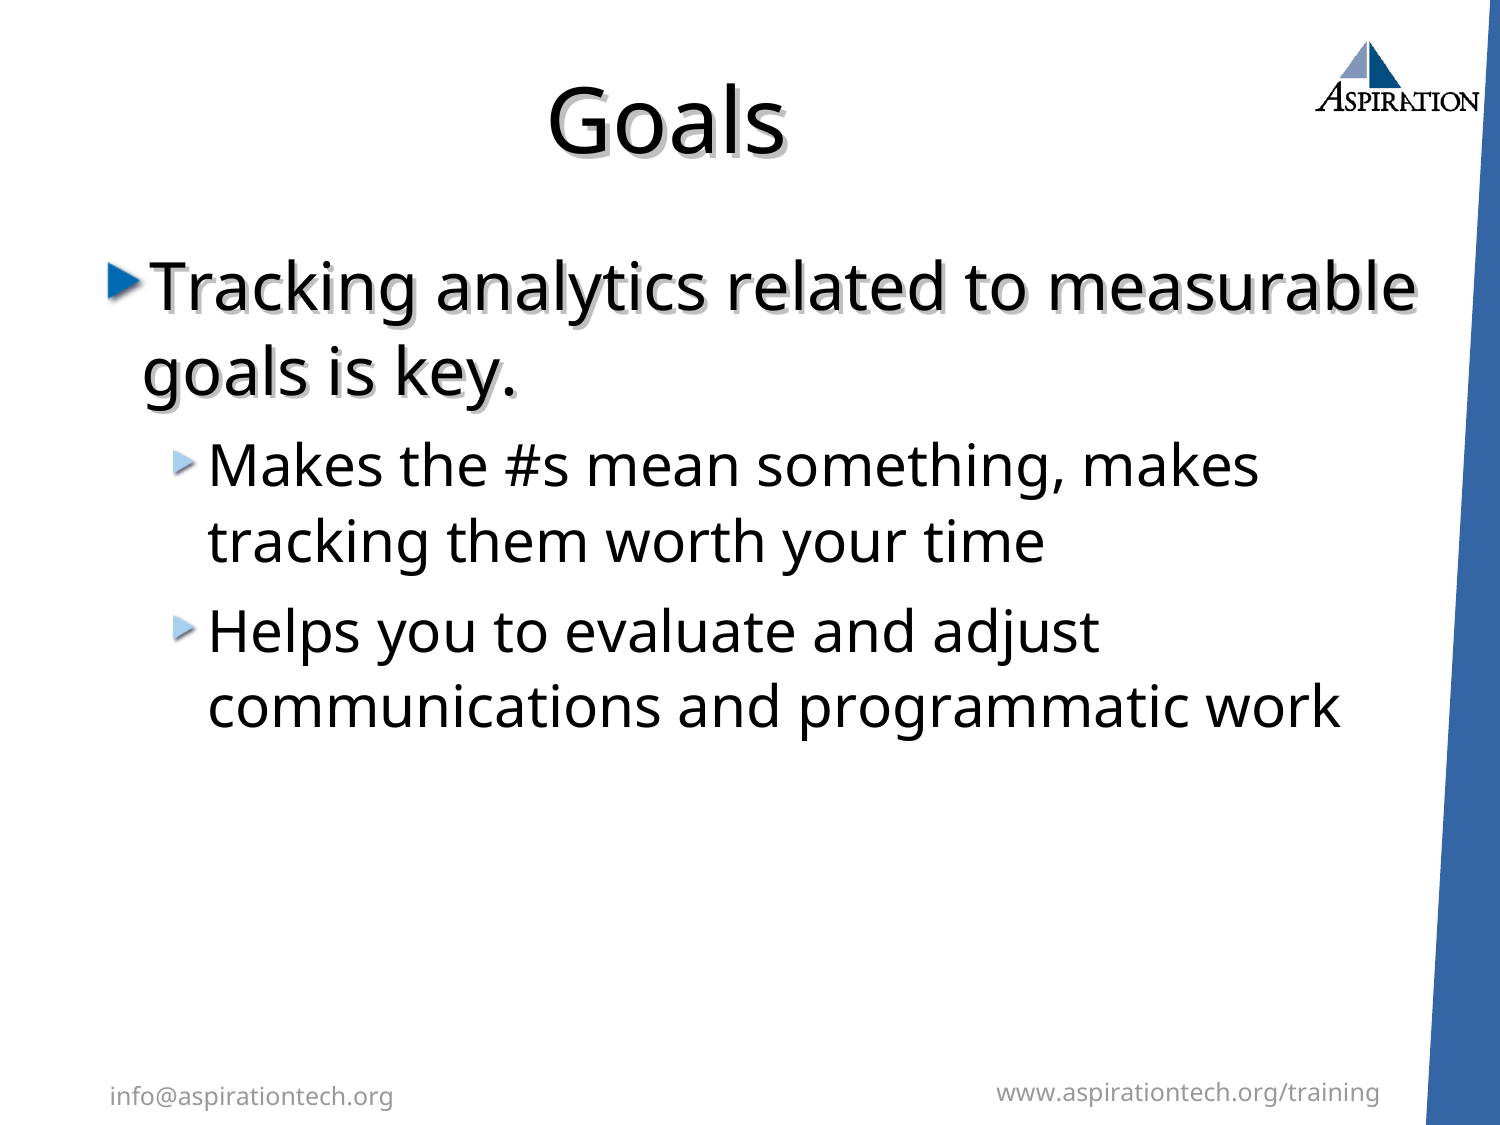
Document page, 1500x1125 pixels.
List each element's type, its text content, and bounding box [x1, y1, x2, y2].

list Tracking analytics related to measurable goals is key. Makes the #s mean something, makes tracking them worth your time Helps you to evaluate and adjust communications and programmatic work [49, 238, 1447, 892]
title Goals [49, 19, 1284, 206]
picture [1315, 41, 1480, 120]
